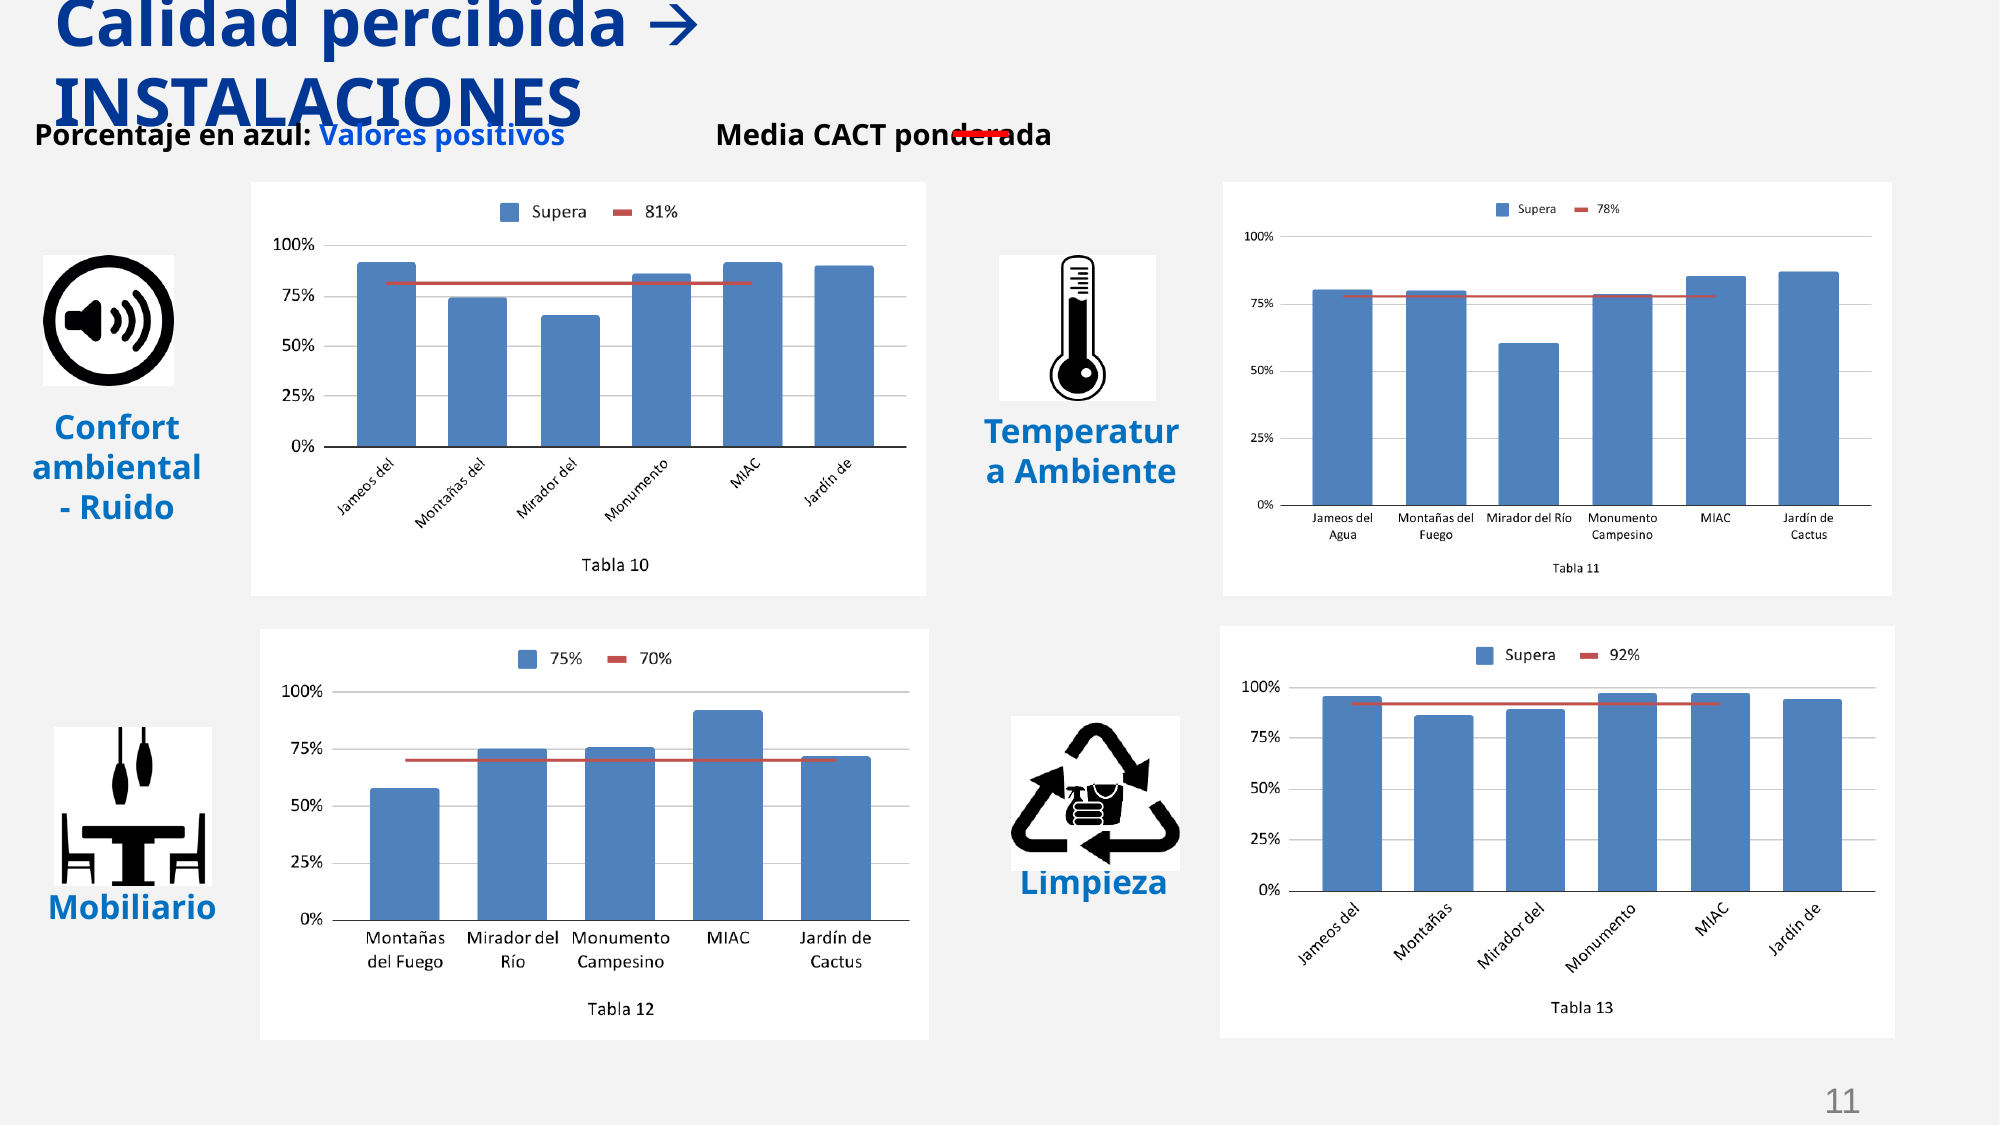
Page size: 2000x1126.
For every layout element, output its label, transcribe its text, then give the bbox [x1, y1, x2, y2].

slide_number 1 [1412, 1069, 1880, 1126]
picture [1223, 182, 1892, 596]
text_box Confort ambiental - Ruido [8, 398, 227, 535]
picture [251, 182, 926, 596]
picture [54, 727, 212, 886]
text_box Calidad percibida 🡪 INSTALACIONES [54, 0, 1225, 109]
picture [260, 629, 929, 1040]
picture [999, 255, 1156, 401]
text_box Porcentaje en azul: Valores positivos Media CACT ponderada [19, 109, 1988, 158]
picture [1011, 716, 1180, 871]
picture [1220, 626, 1895, 1039]
picture [43, 255, 174, 386]
text_box Limpieza [976, 853, 1211, 909]
text_box Mobiliario [15, 879, 250, 935]
text_box Temperatura Ambiente [964, 402, 1199, 499]
